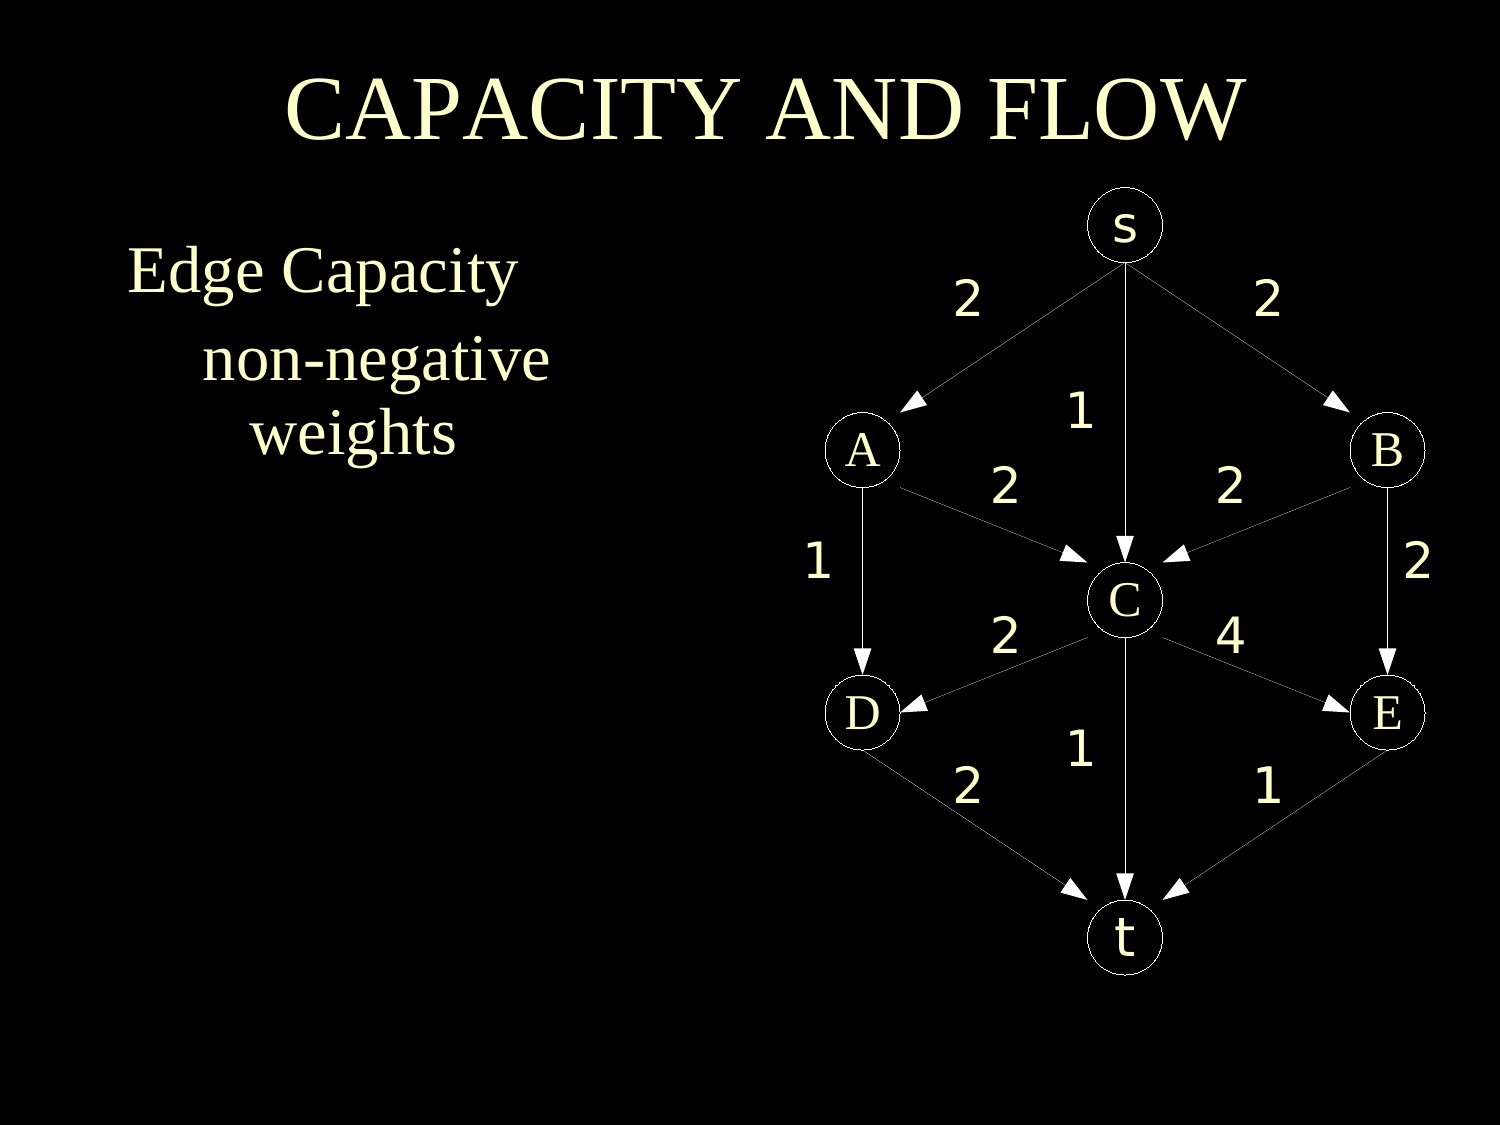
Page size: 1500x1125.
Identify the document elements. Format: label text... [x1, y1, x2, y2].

text_box 1 [1237, 750, 1313, 826]
text_box 2 [937, 262, 1013, 338]
text_box 2 [1387, 525, 1463, 601]
text_box B [1350, 412, 1426, 488]
text_box E [1350, 675, 1426, 751]
list Edge Capacity non-negative weights [112, 224, 788, 1083]
text_box 2 [1200, 450, 1276, 526]
text_box D [825, 675, 901, 751]
text_box 2 [1237, 262, 1313, 338]
text_box 2 [975, 600, 1051, 676]
text_box 1 [787, 525, 863, 601]
text_box 4 [1200, 600, 1276, 676]
text_box 2 [975, 450, 1051, 526]
text_box A [825, 412, 901, 488]
text_box C [1087, 562, 1163, 638]
text_box 2 [937, 750, 1013, 826]
text_box t [1087, 900, 1163, 976]
title CAPACITY AND FLOW [37, 50, 1496, 167]
text_box s [1087, 187, 1163, 263]
text_box 1 [1050, 712, 1126, 788]
text_box 1 [1050, 375, 1126, 451]
